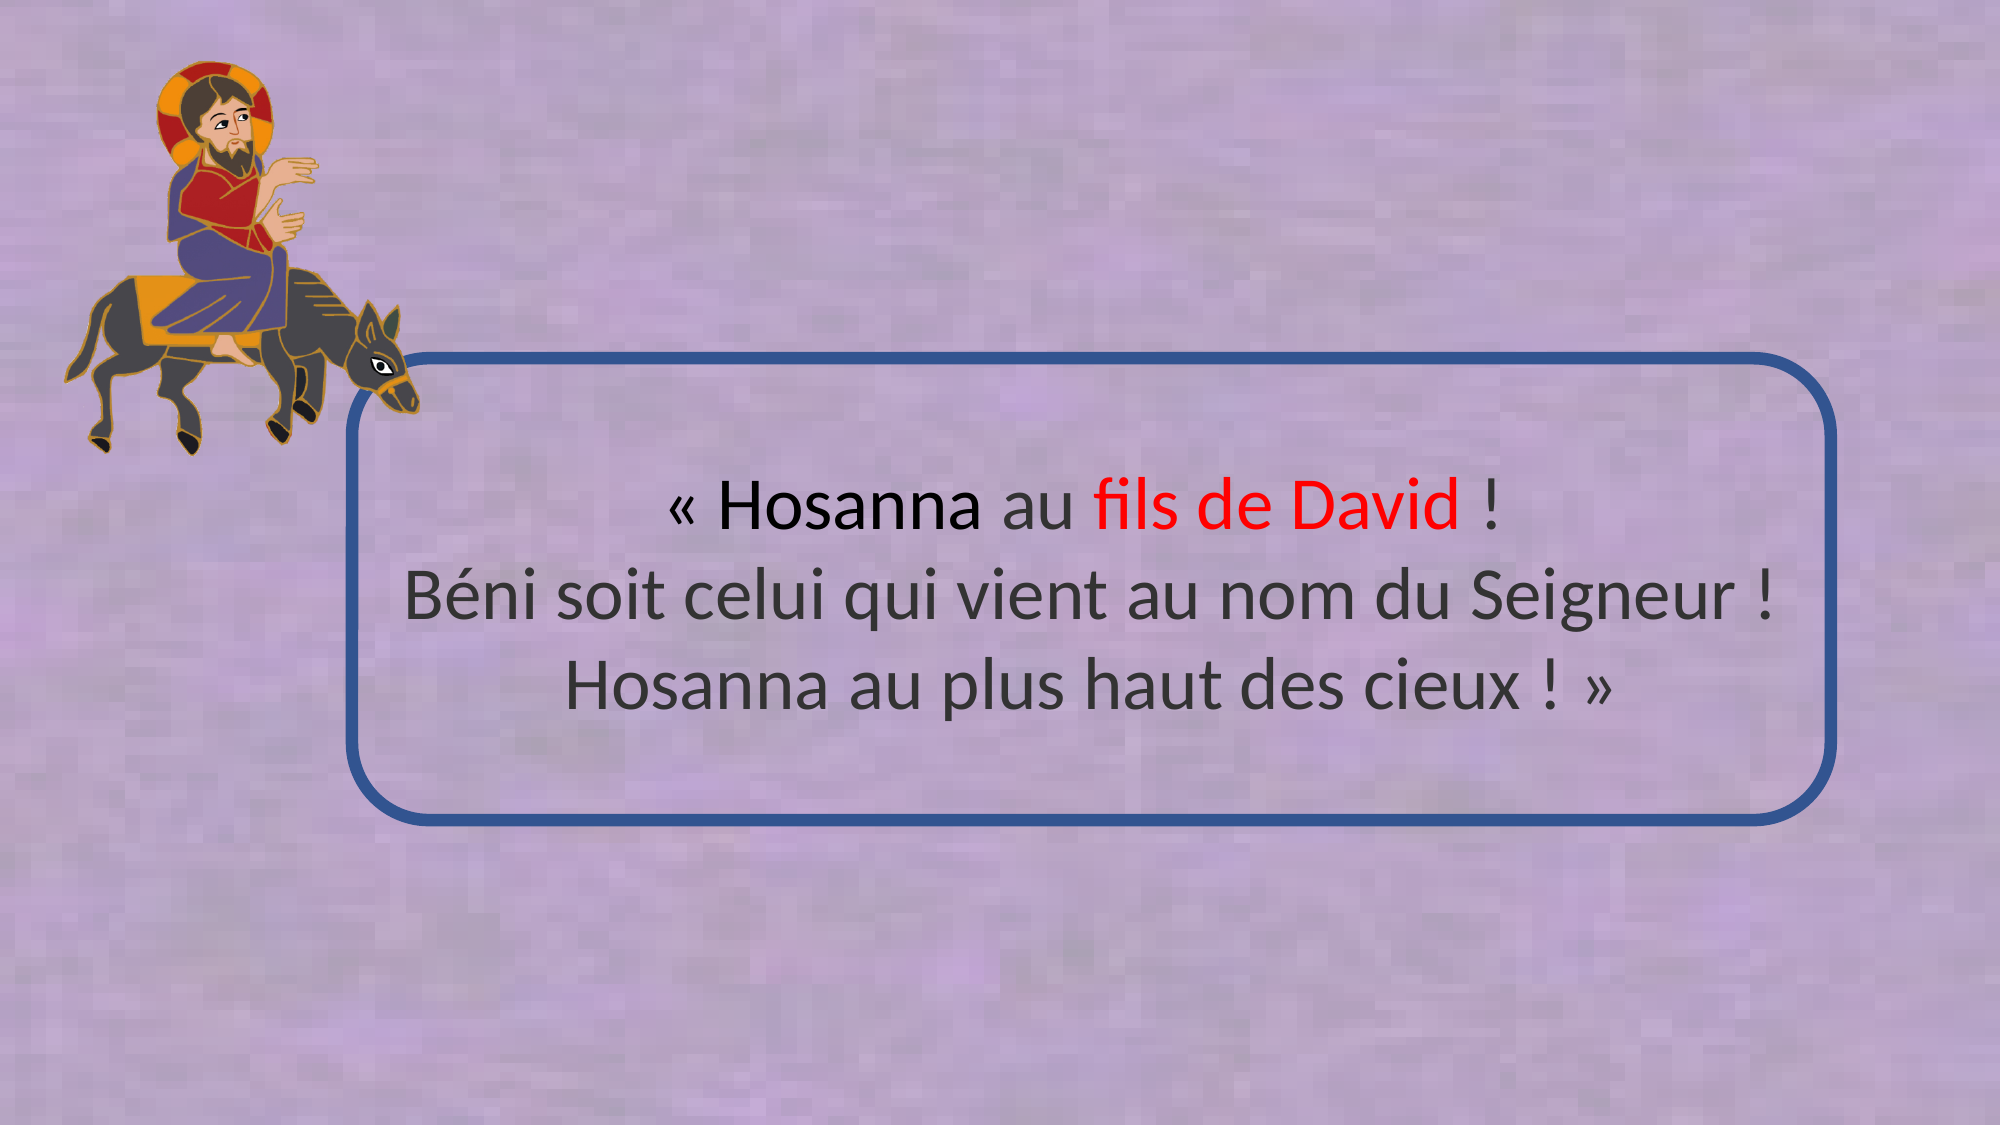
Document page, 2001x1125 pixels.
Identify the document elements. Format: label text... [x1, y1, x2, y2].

text_box « Hosanna au fils de David ! Béni soit celui qui vient au nom du Seigneur ! Hosanna au plus haut des cieux ! » [351, 358, 1831, 821]
picture [51, 52, 432, 472]
